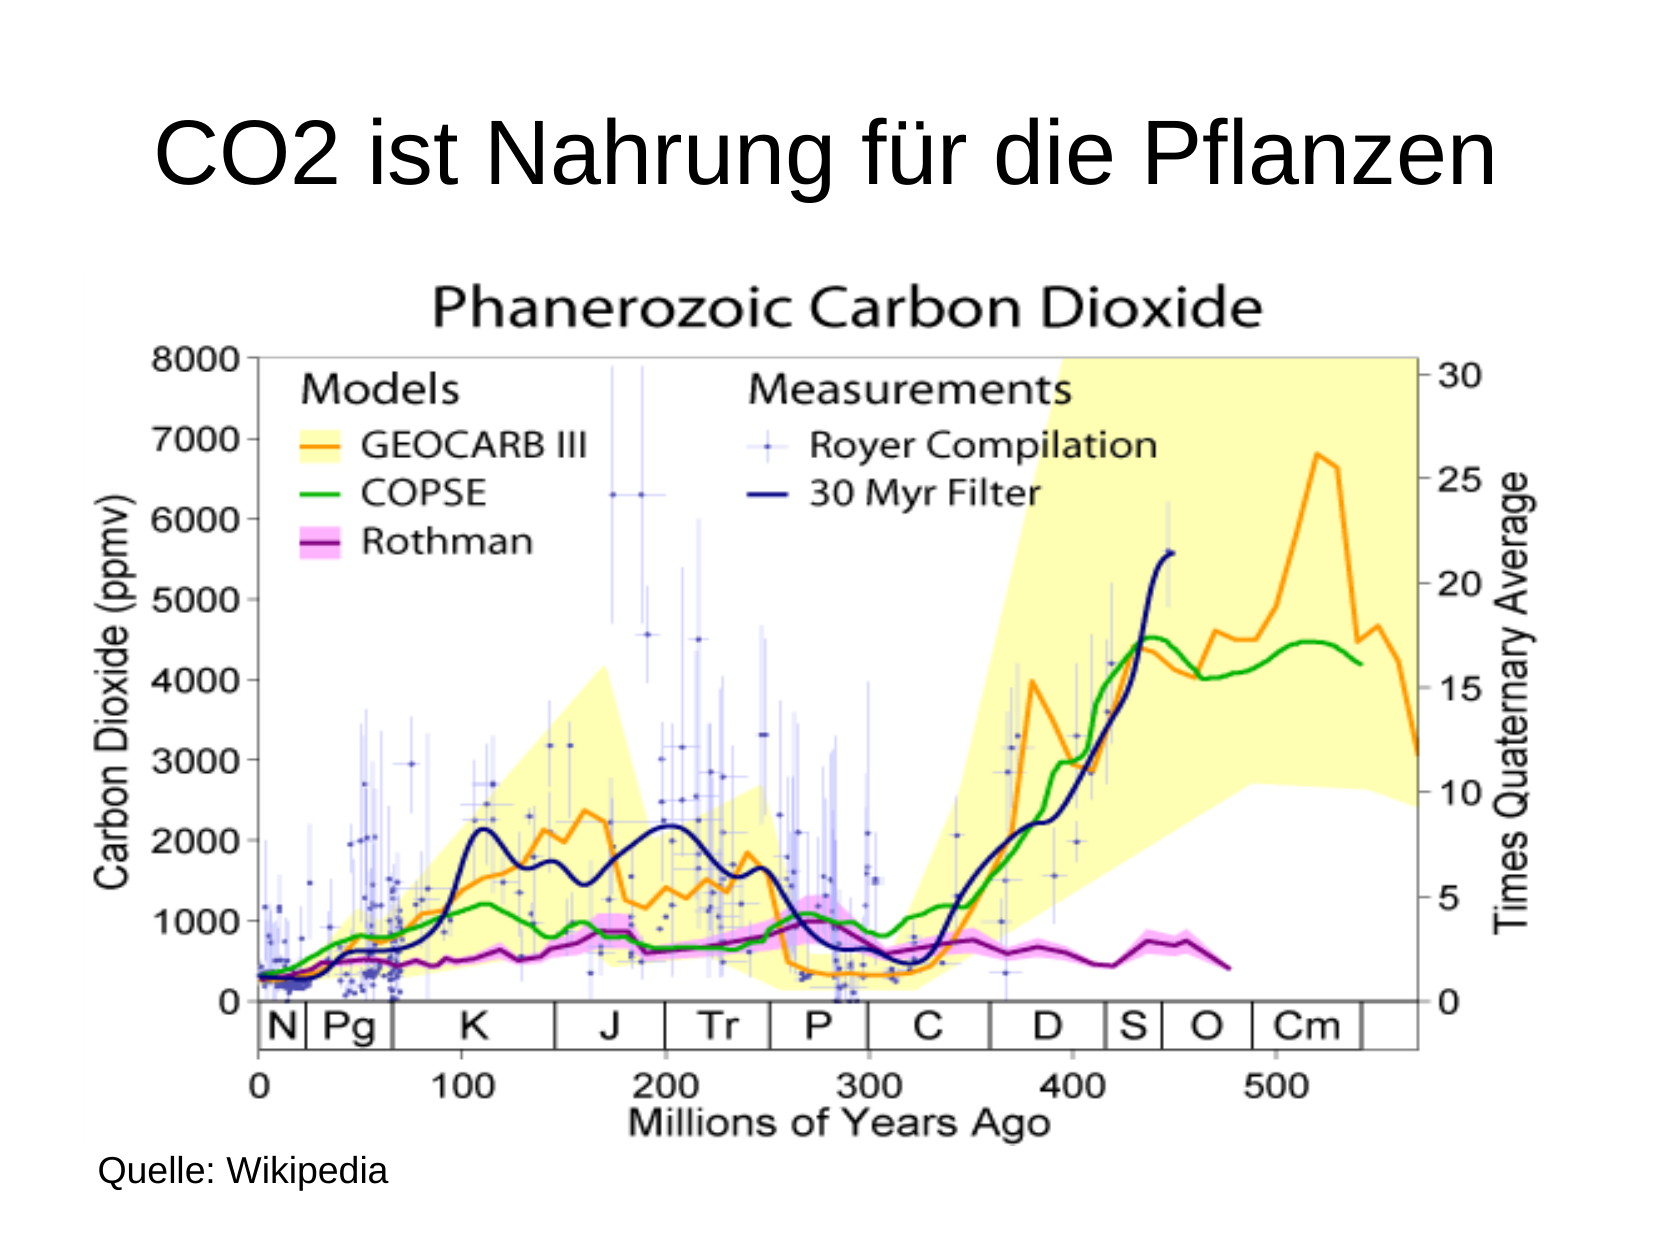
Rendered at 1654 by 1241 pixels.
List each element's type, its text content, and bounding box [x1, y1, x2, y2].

title CO2 ist Nahrung für die Pflanzen [82, 49, 1571, 257]
picture [82, 271, 1548, 1146]
